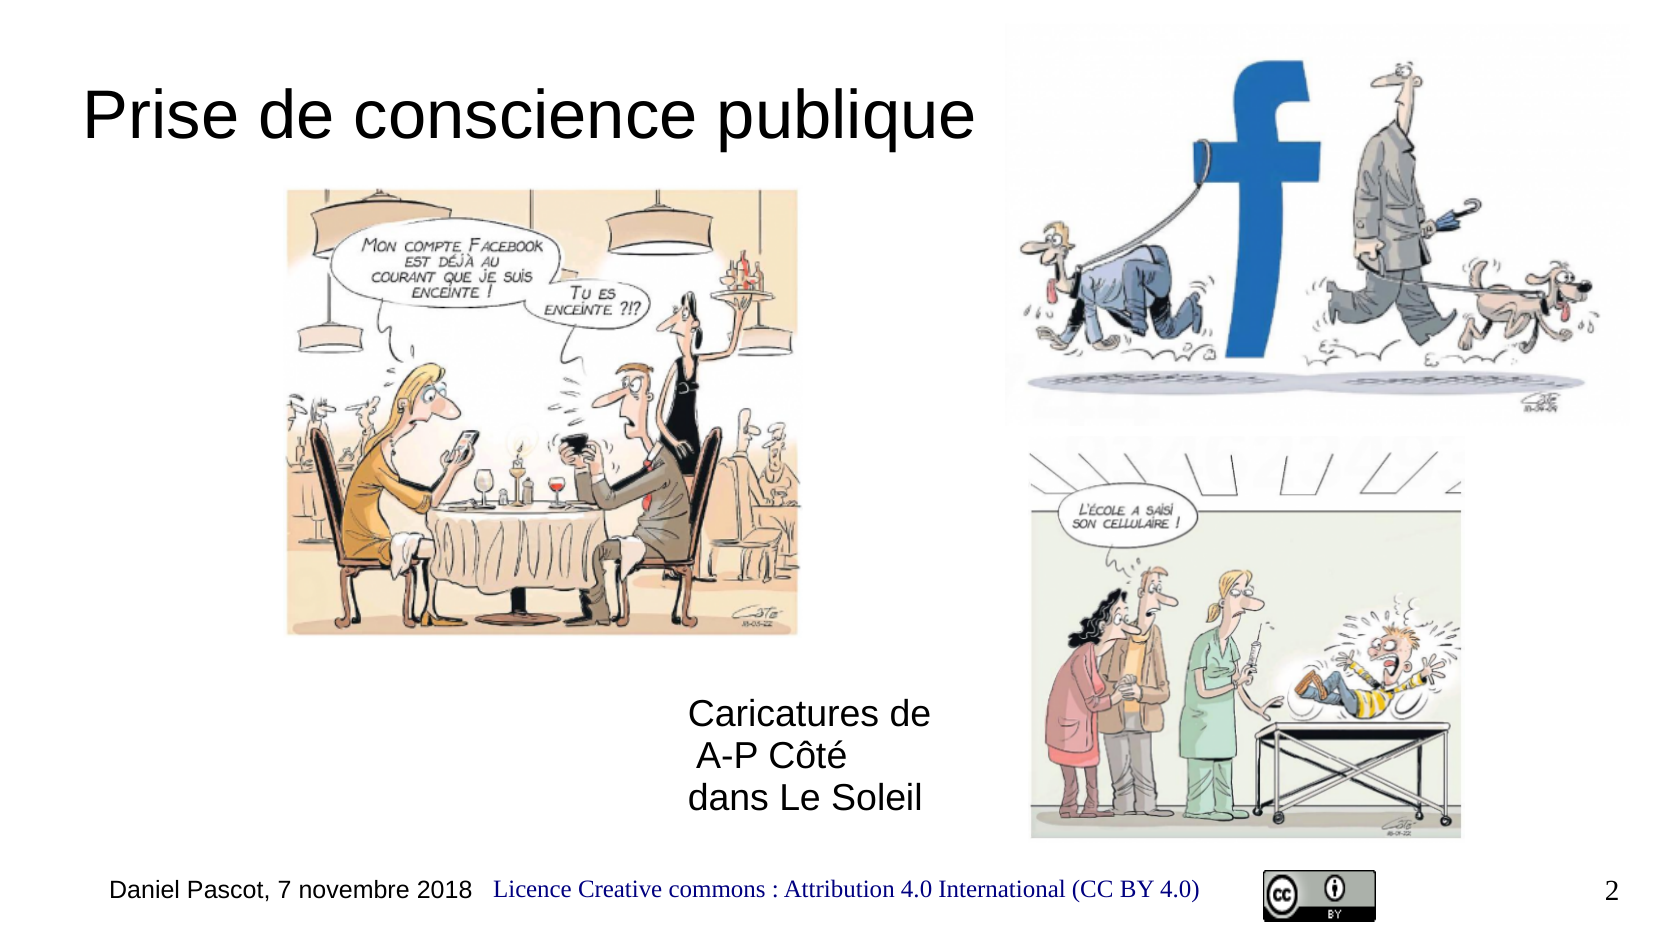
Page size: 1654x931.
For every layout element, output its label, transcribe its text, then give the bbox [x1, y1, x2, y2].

picture [1263, 870, 1376, 922]
picture [1005, 23, 1630, 426]
picture [1028, 436, 1465, 843]
title Prise de conscience publique [82, 37, 1005, 193]
text_box Caricatures de A-P Côté dans Le Soleil [673, 685, 952, 839]
picture [283, 185, 803, 638]
